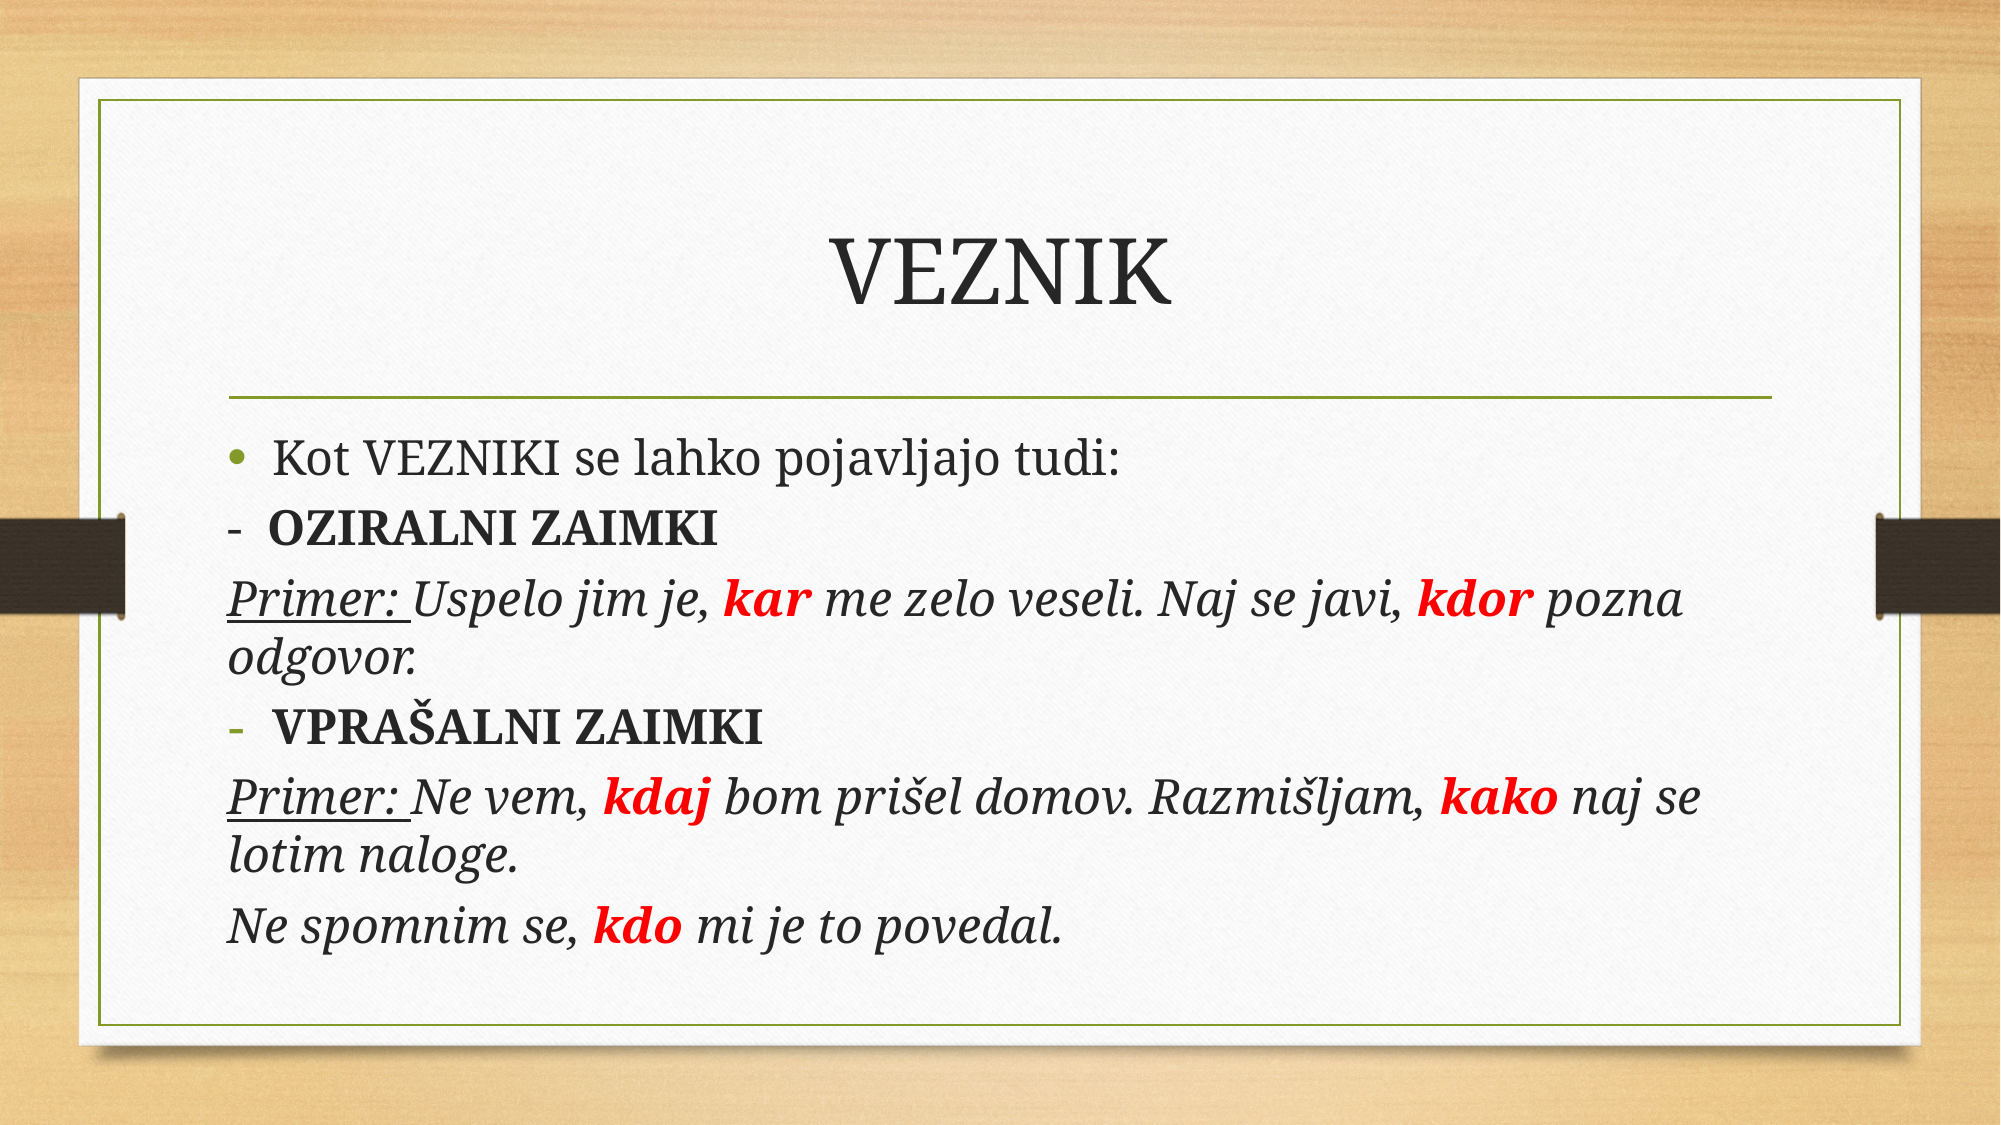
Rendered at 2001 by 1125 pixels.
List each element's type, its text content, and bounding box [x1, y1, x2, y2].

list Kot VEZNIKI se lahko pojavljajo tudi: - OZIRALNI ZAIMKI Primer: Uspelo jim je, kar me zelo veseli. Naj se javi, kdor pozna odgovor. VPRAŠALNI ZAIMKI Primer: Ne vem, kdaj bom prišel domov. Razmišljam, kako naj se lotim naloge. Ne spomnim se, kdo mi je to povedal. [212, 419, 1788, 964]
title VEZNIK [212, 161, 1788, 376]
